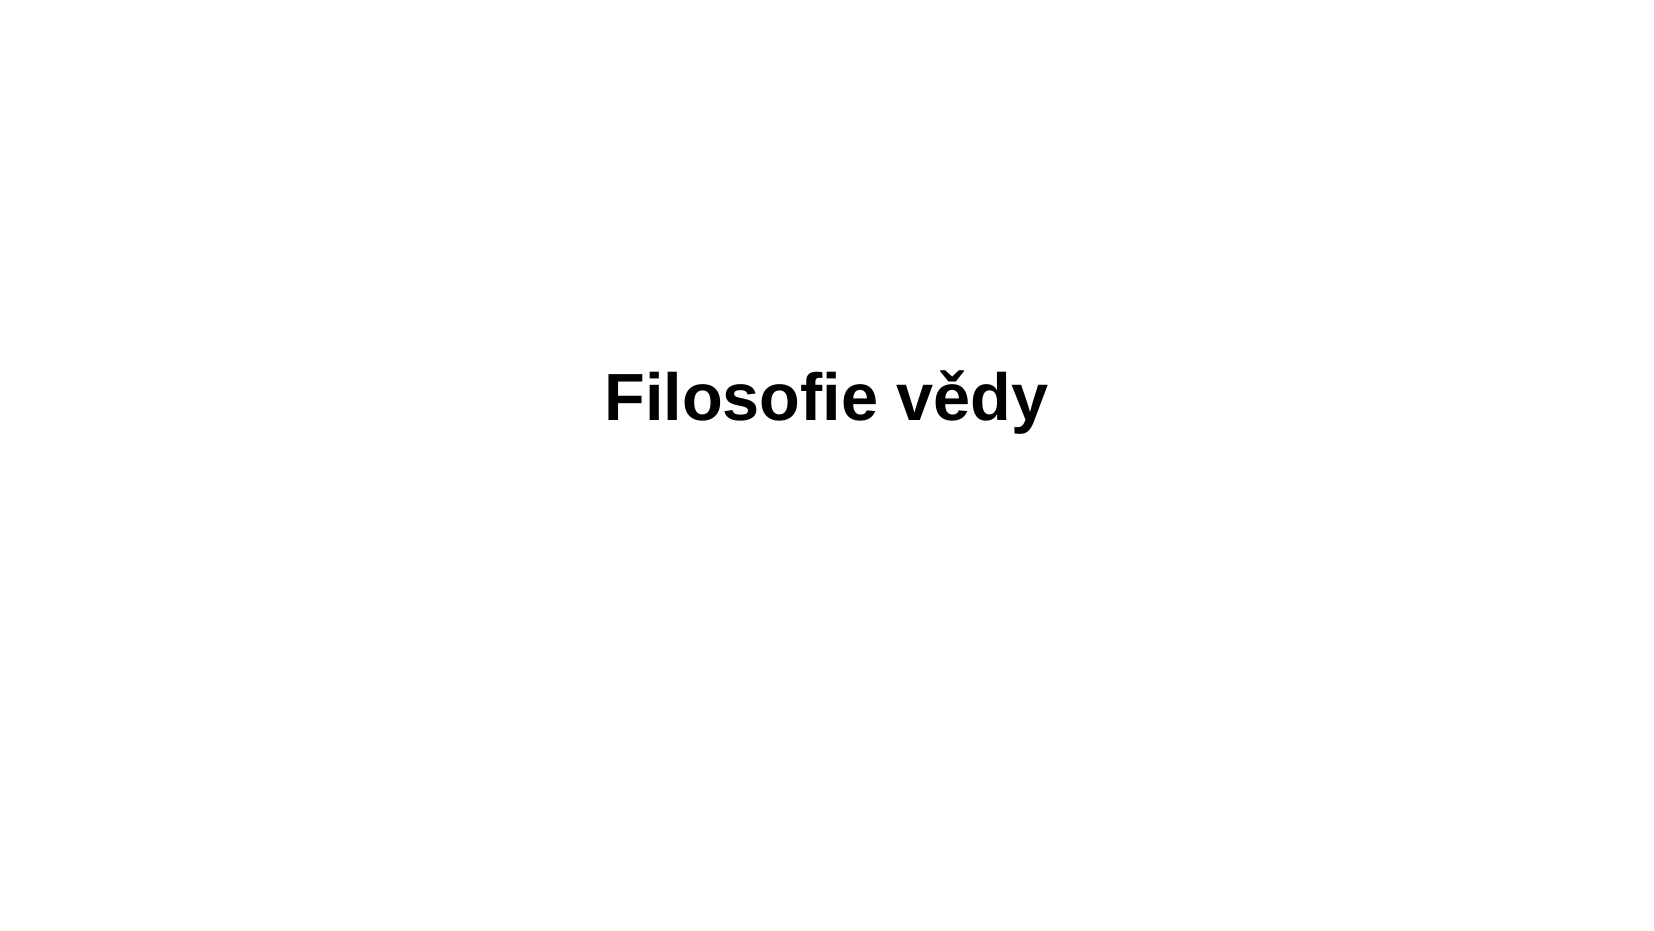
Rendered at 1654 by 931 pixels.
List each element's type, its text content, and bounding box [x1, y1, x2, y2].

subtitle Filosofie vědy [82, 37, 1571, 757]
